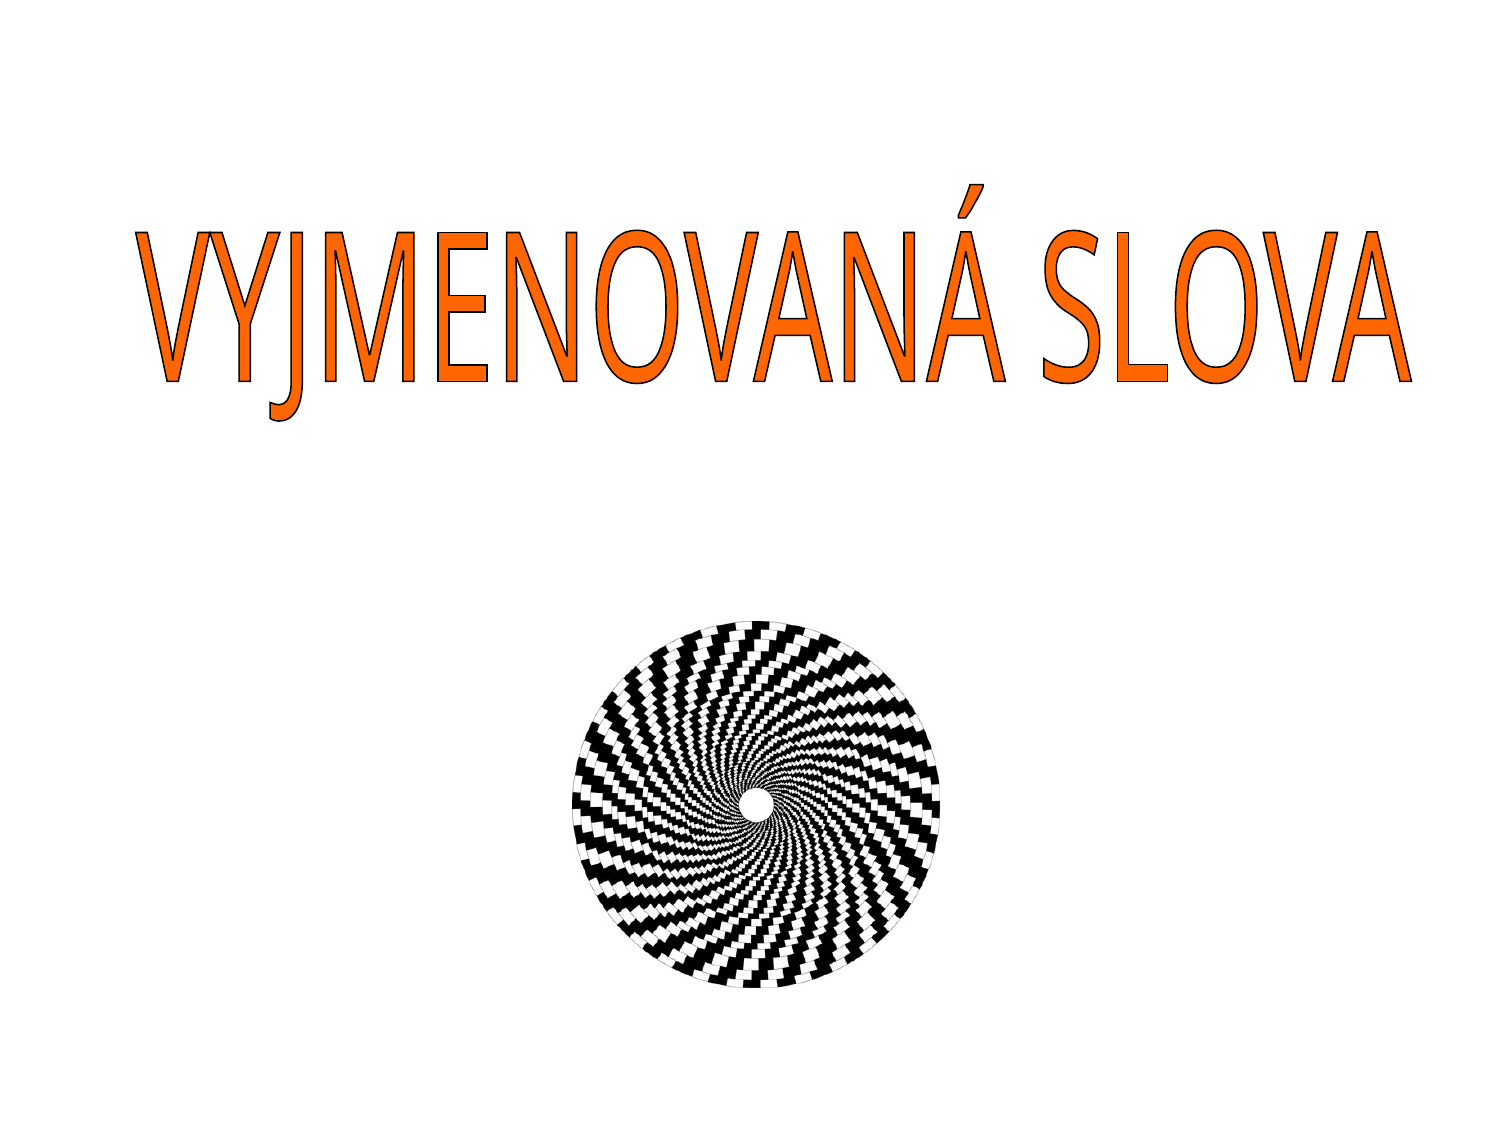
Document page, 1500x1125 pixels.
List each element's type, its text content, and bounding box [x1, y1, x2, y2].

text_box VYJMENOVANÁ SLOVA [596, 230, 678, 384]
text_box VYJMENOVANÁ SLOVA [1117, 232, 1168, 382]
text_box VYJMENOVANÁ SLOVA [437, 232, 488, 382]
text_box VYJMENOVANÁ SLOVA [753, 231, 833, 382]
text_box VYJMENOVANÁ SLOVA [958, 184, 984, 218]
text_box VYJMENOVANÁ SLOVA [506, 232, 577, 382]
text_box VYJMENOVANÁ SLOVA [844, 232, 915, 382]
picture [572, 621, 940, 988]
text_box VYJMENOVANÁ SLOVA [1175, 230, 1257, 384]
text_box VYJMENOVANÁ SLOVA [684, 232, 759, 382]
text_box VYJMENOVANÁ SLOVA [1263, 232, 1338, 382]
text_box VYJMENOVANÁ SLOVA [270, 232, 303, 422]
text_box VYJMENOVANÁ SLOVA [1332, 231, 1412, 382]
text_box VYJMENOVANÁ SLOVA [926, 231, 1006, 382]
text_box VYJMENOVANÁ SLOVA [1043, 230, 1100, 384]
text_box VYJMENOVANÁ SLOVA [325, 232, 414, 382]
text_box VYJMENOVANÁ SLOVA [135, 232, 280, 382]
